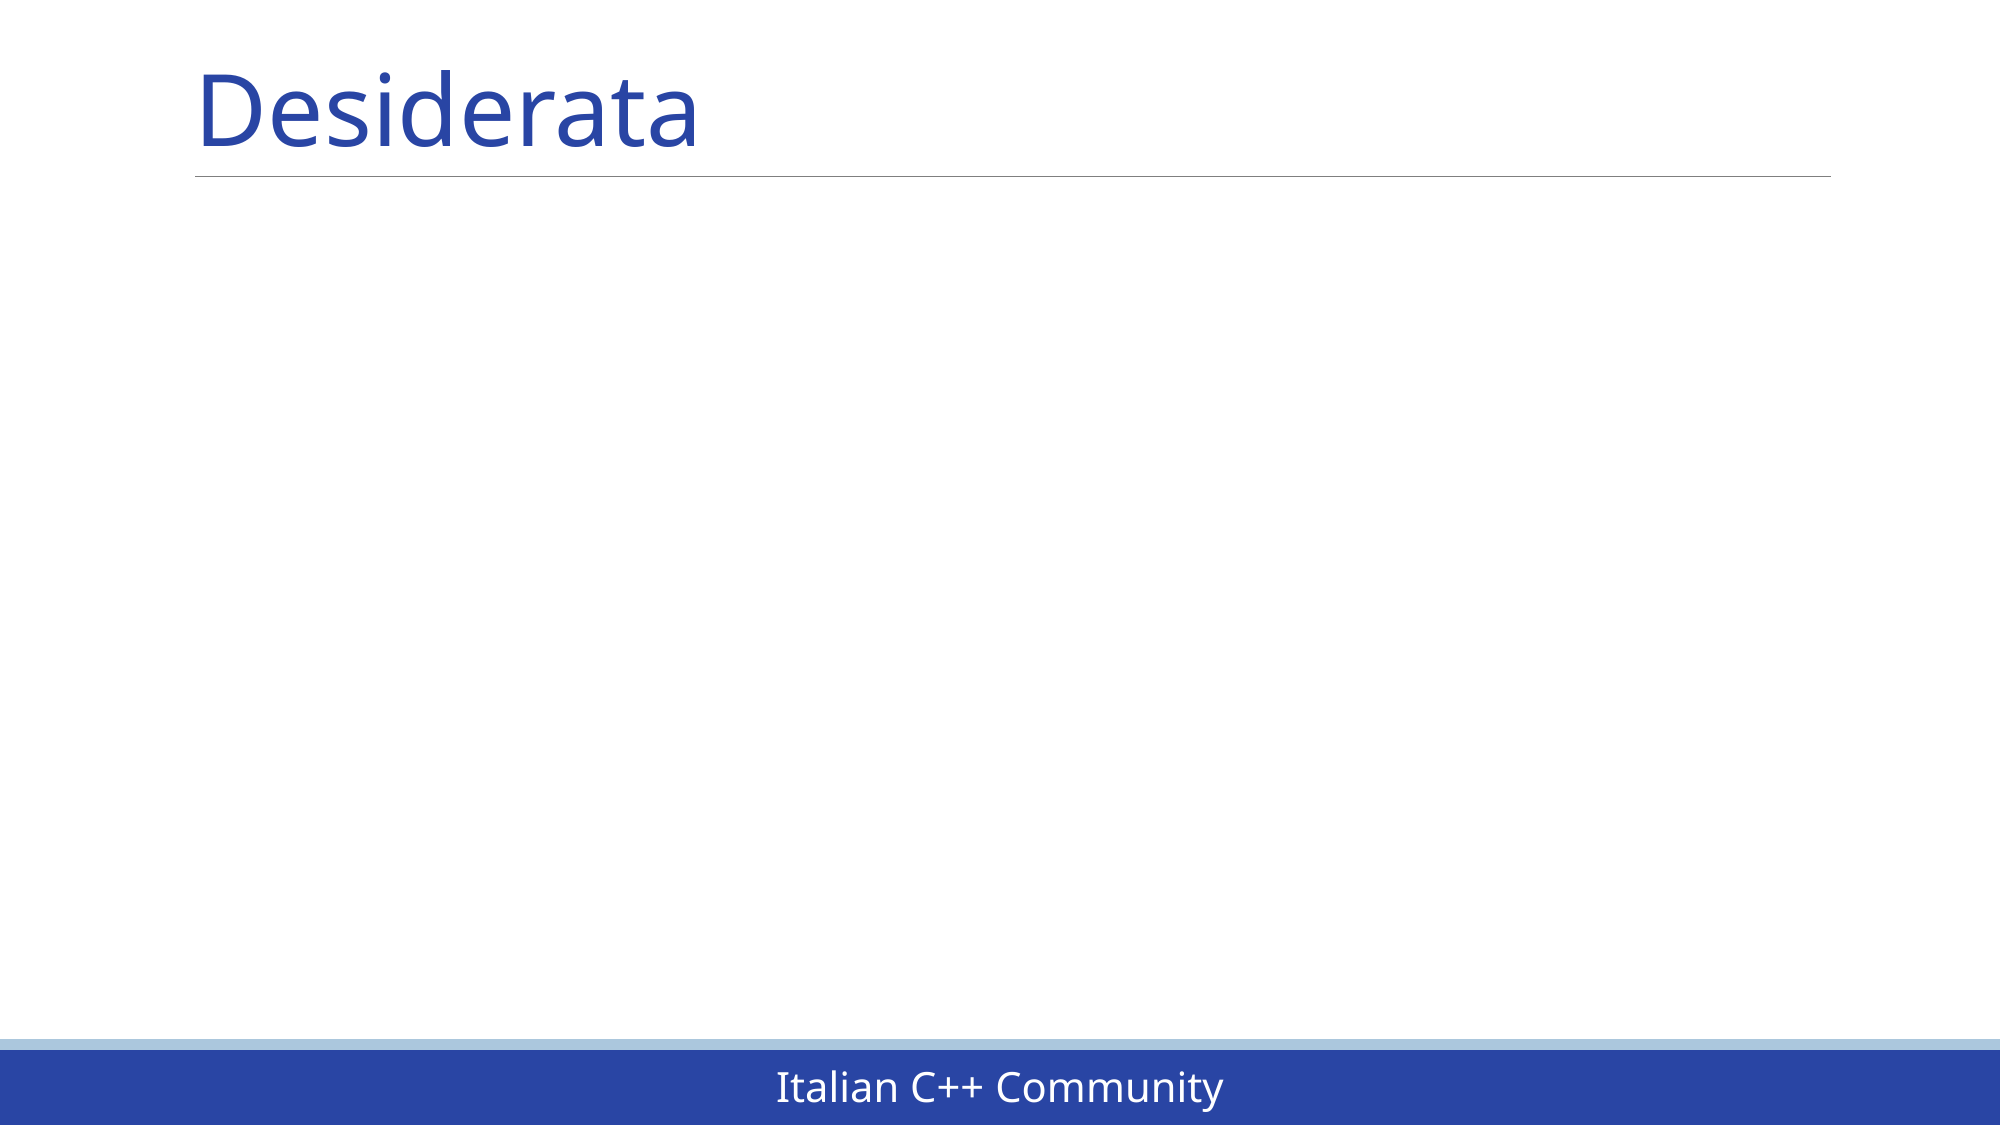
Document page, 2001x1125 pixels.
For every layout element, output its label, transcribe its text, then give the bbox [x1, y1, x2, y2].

title Desiderata [179, 0, 1830, 175]
